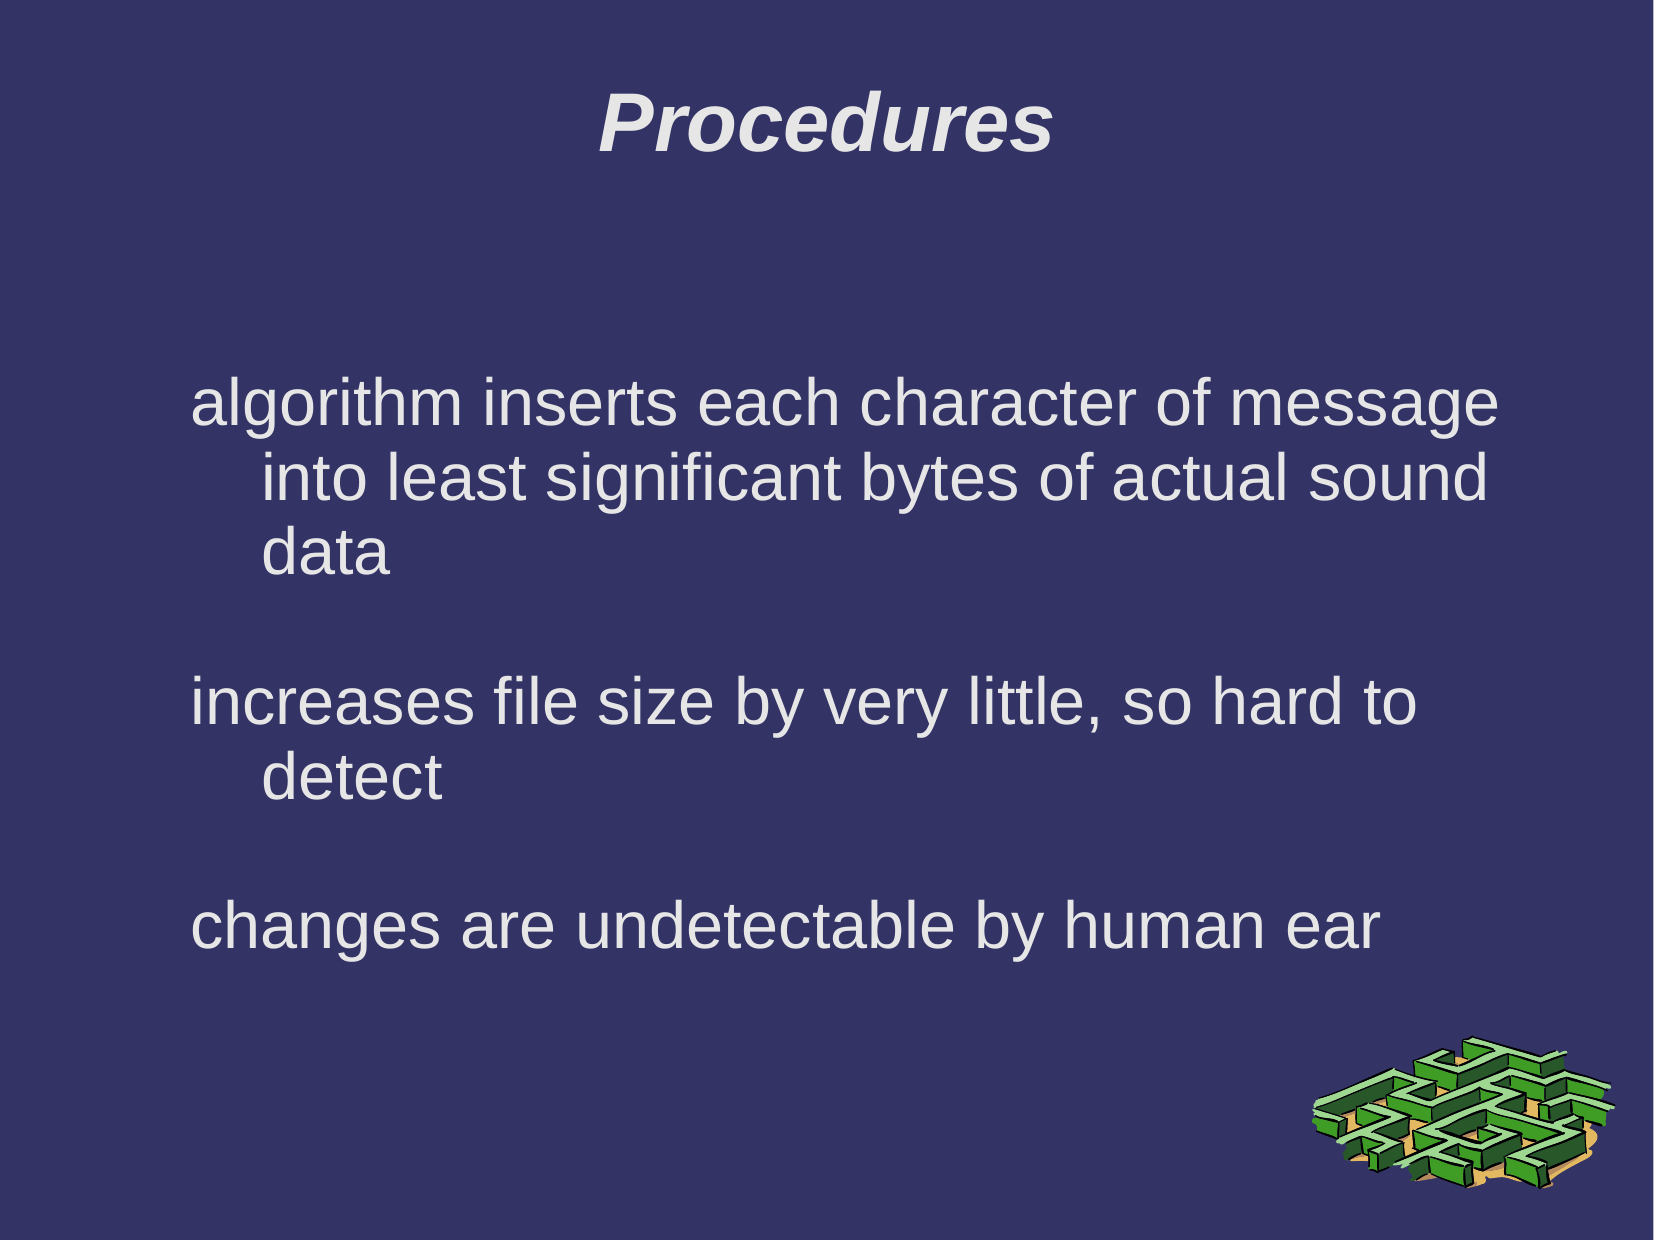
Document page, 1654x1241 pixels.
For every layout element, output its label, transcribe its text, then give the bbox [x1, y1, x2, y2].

list algorithm inserts each character of message into least significant bytes of actual sound data increases file size by very little, so hard to detect changes are undetectable by human ear [178, 364, 1570, 1147]
title Procedures [121, 19, 1534, 227]
